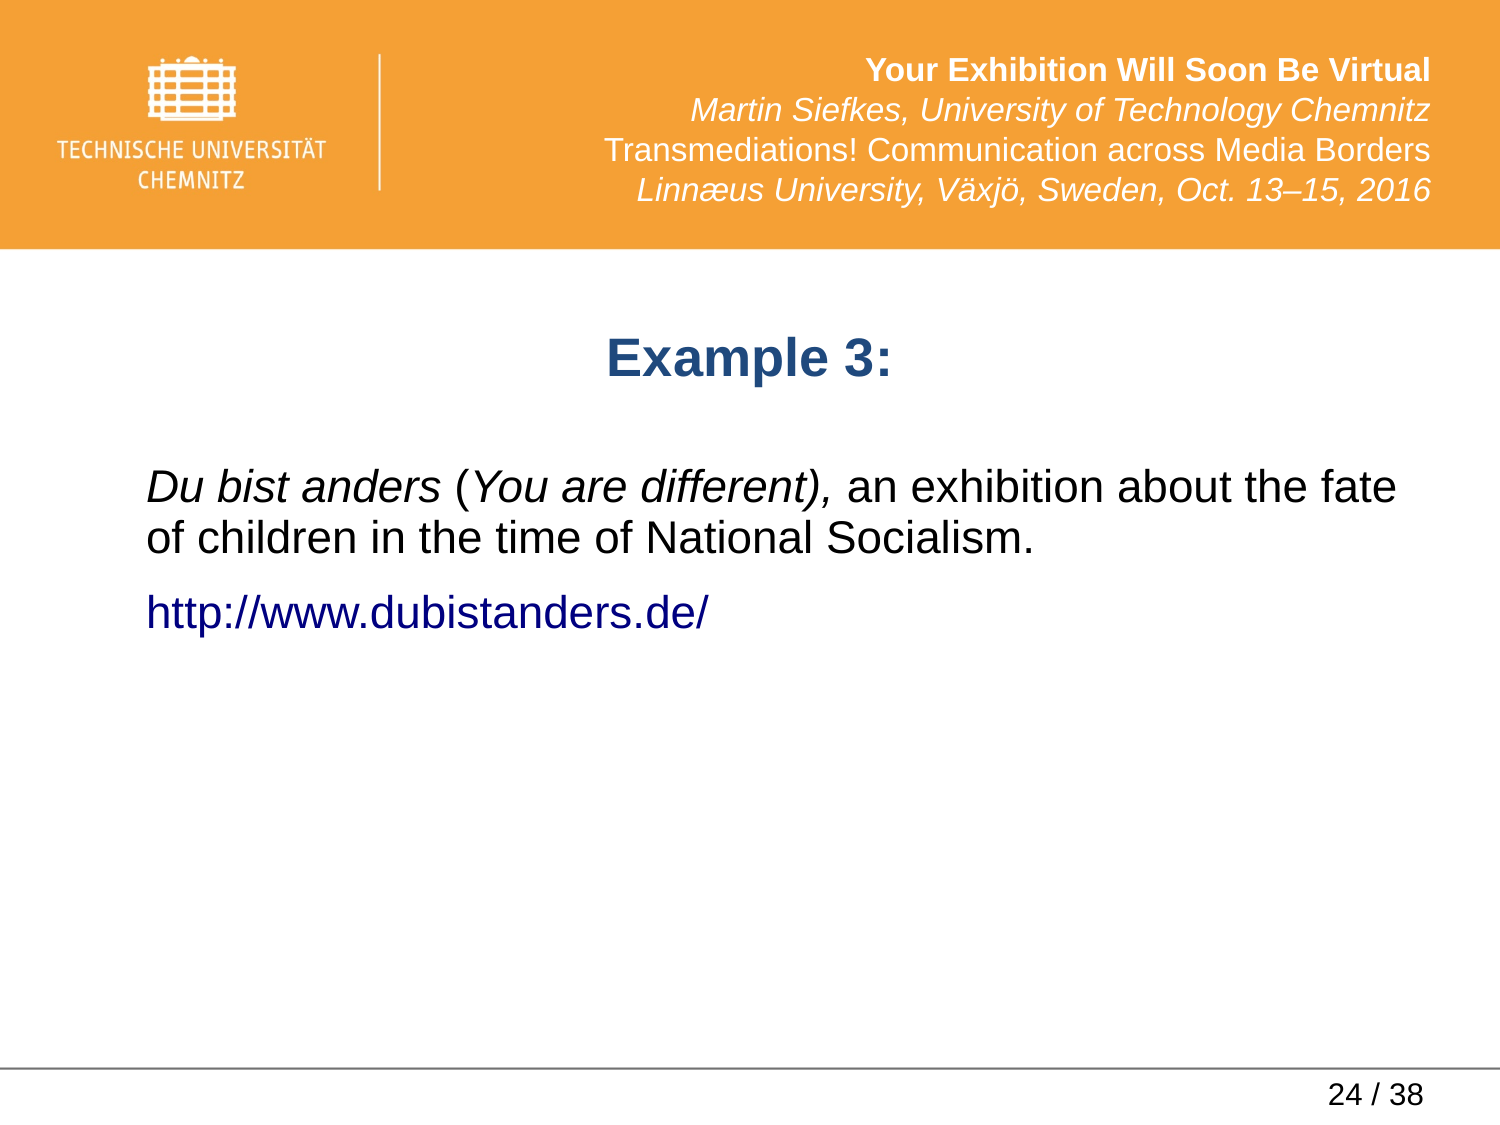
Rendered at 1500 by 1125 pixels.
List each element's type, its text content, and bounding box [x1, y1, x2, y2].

picture [0, 0, 1500, 1125]
text_box <Nummer> / 38 [1220, 1069, 1500, 1120]
list Du bist anders (You are different), an exhibition about the fate of children in the time of National Socialism. http://www.dubistanders.de/ [75, 460, 1426, 869]
text_box Example 3: [59, 314, 1441, 449]
list [419, 45, 774, 197]
